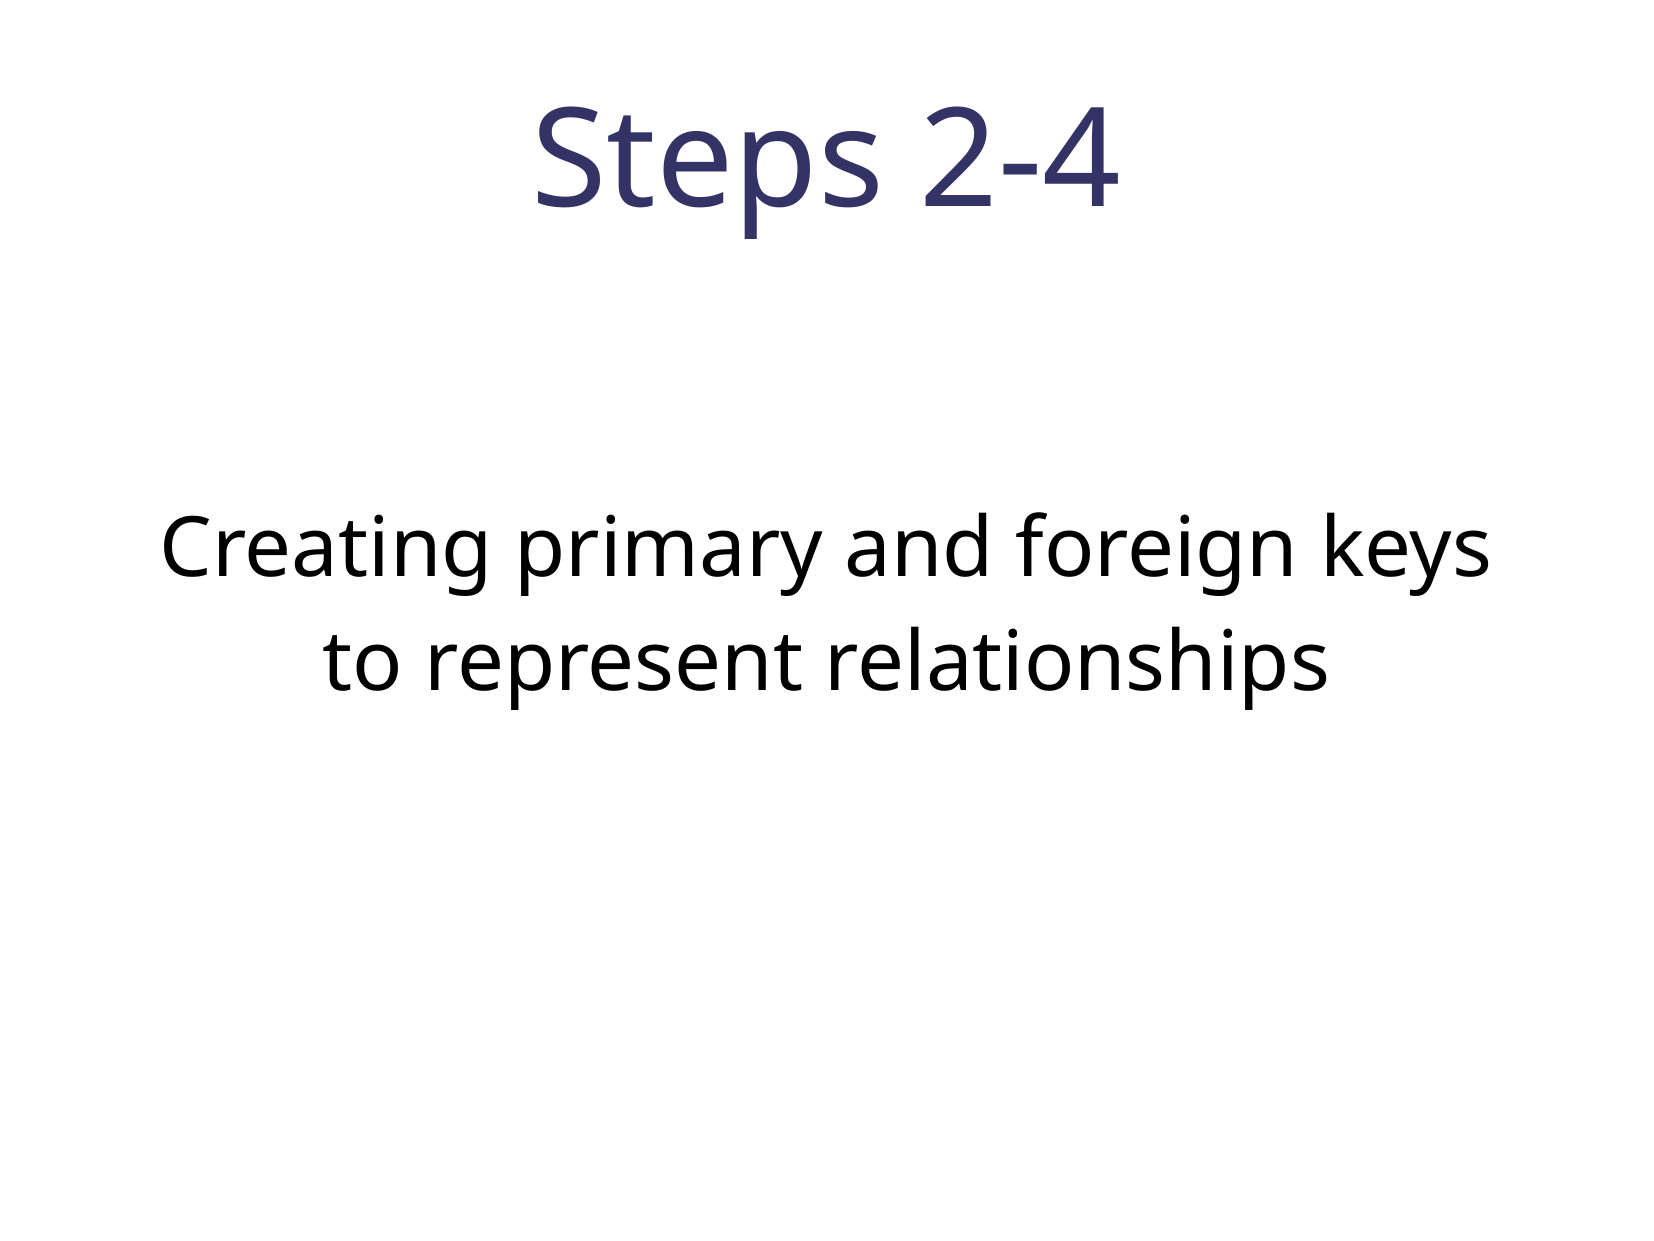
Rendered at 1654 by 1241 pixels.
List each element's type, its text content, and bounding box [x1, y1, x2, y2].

title Steps 2-4 [82, 56, 1571, 250]
subtitle Creating primary and foreign keys to represent relationships [82, 487, 1571, 1109]
